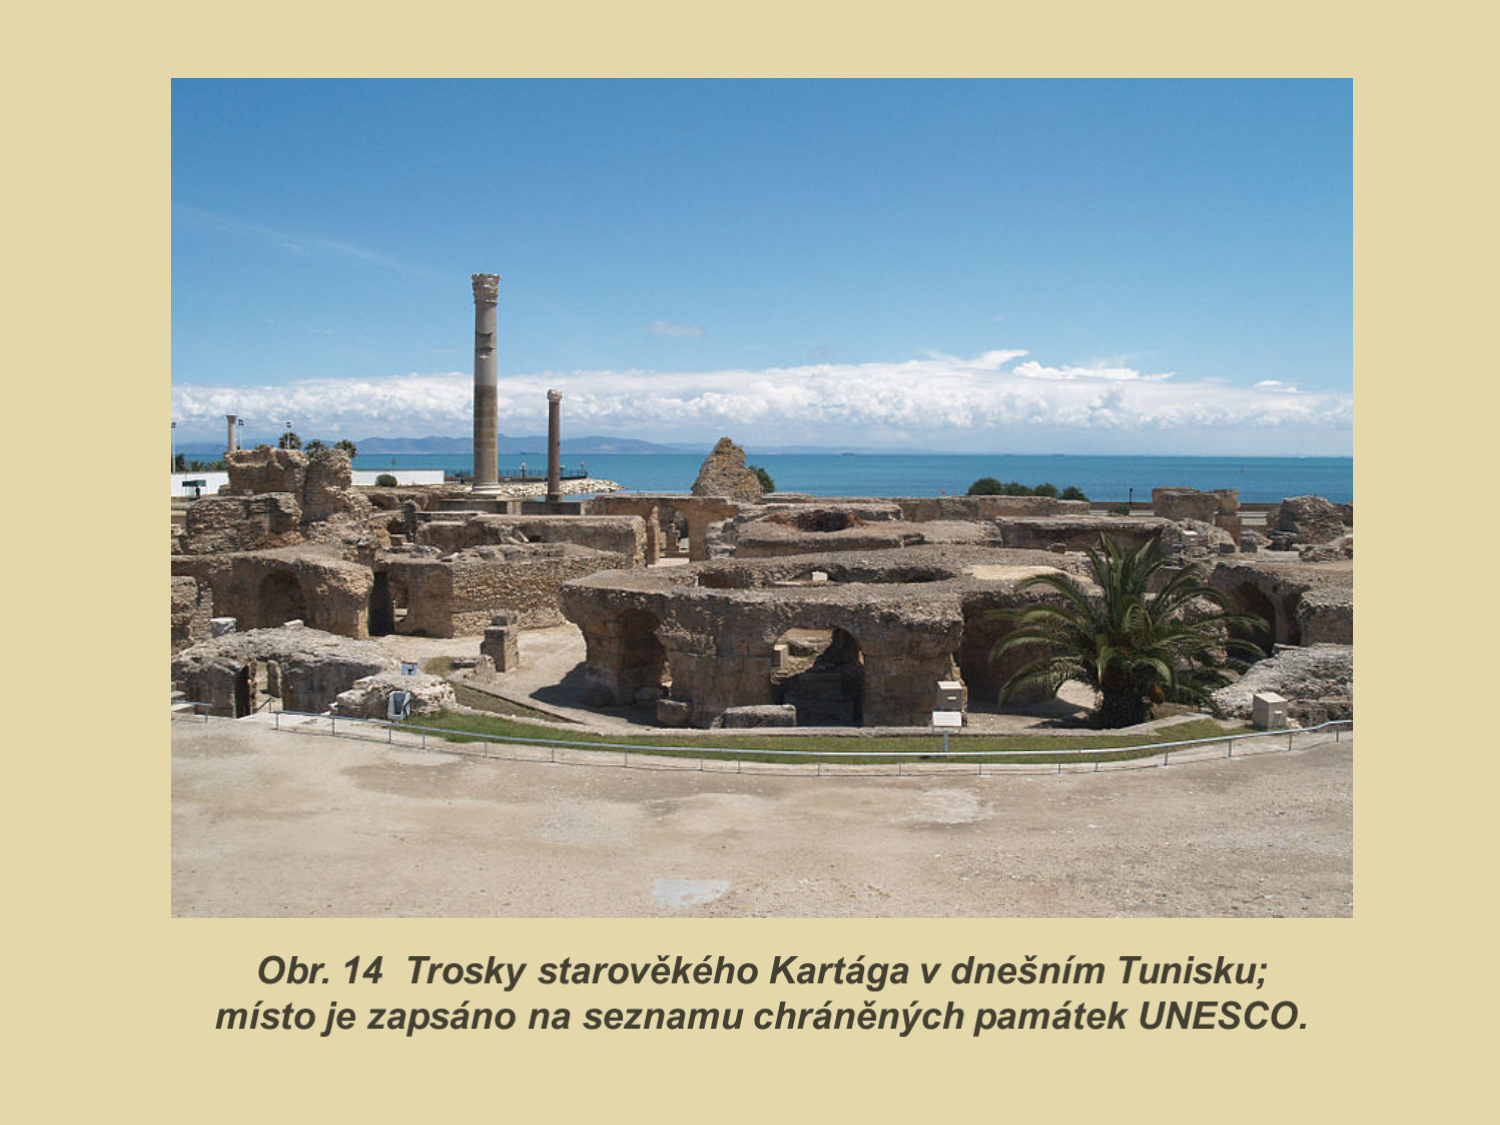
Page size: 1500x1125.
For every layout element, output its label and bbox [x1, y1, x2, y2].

picture [123, 934, 1401, 1061]
picture [171, 78, 1353, 918]
